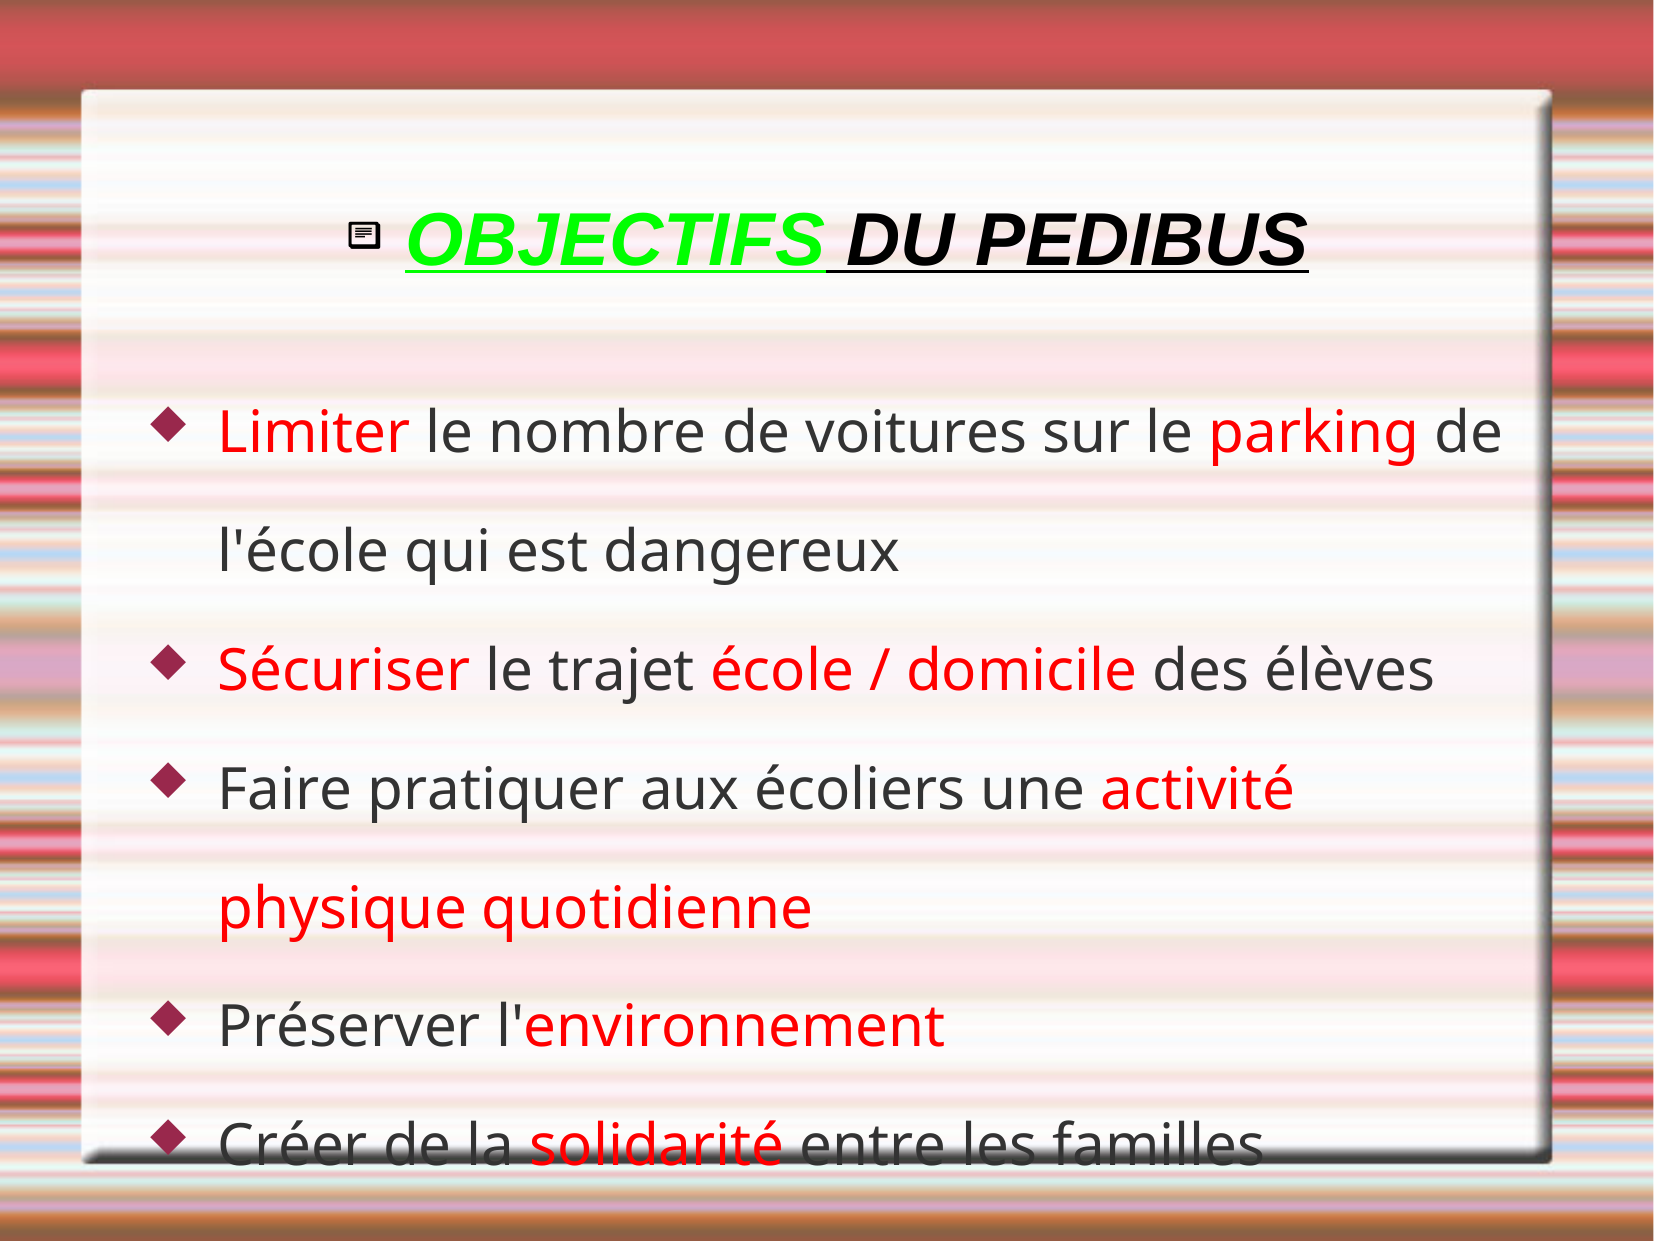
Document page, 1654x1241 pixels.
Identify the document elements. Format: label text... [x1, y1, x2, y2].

title OBJECTIFS DU PEDIBUS [121, 122, 1534, 315]
list Limiter le nombre de voitures sur le parking de l'école qui est dangereux Sécuriser le trajet école / domicile des élèves Faire pratiquer aux écoliers une activité physique quotidienne Préserver l'environnement Créer de la solidarité entre les familles [134, 350, 1516, 1118]
picture [0, 0, 1654, 1241]
